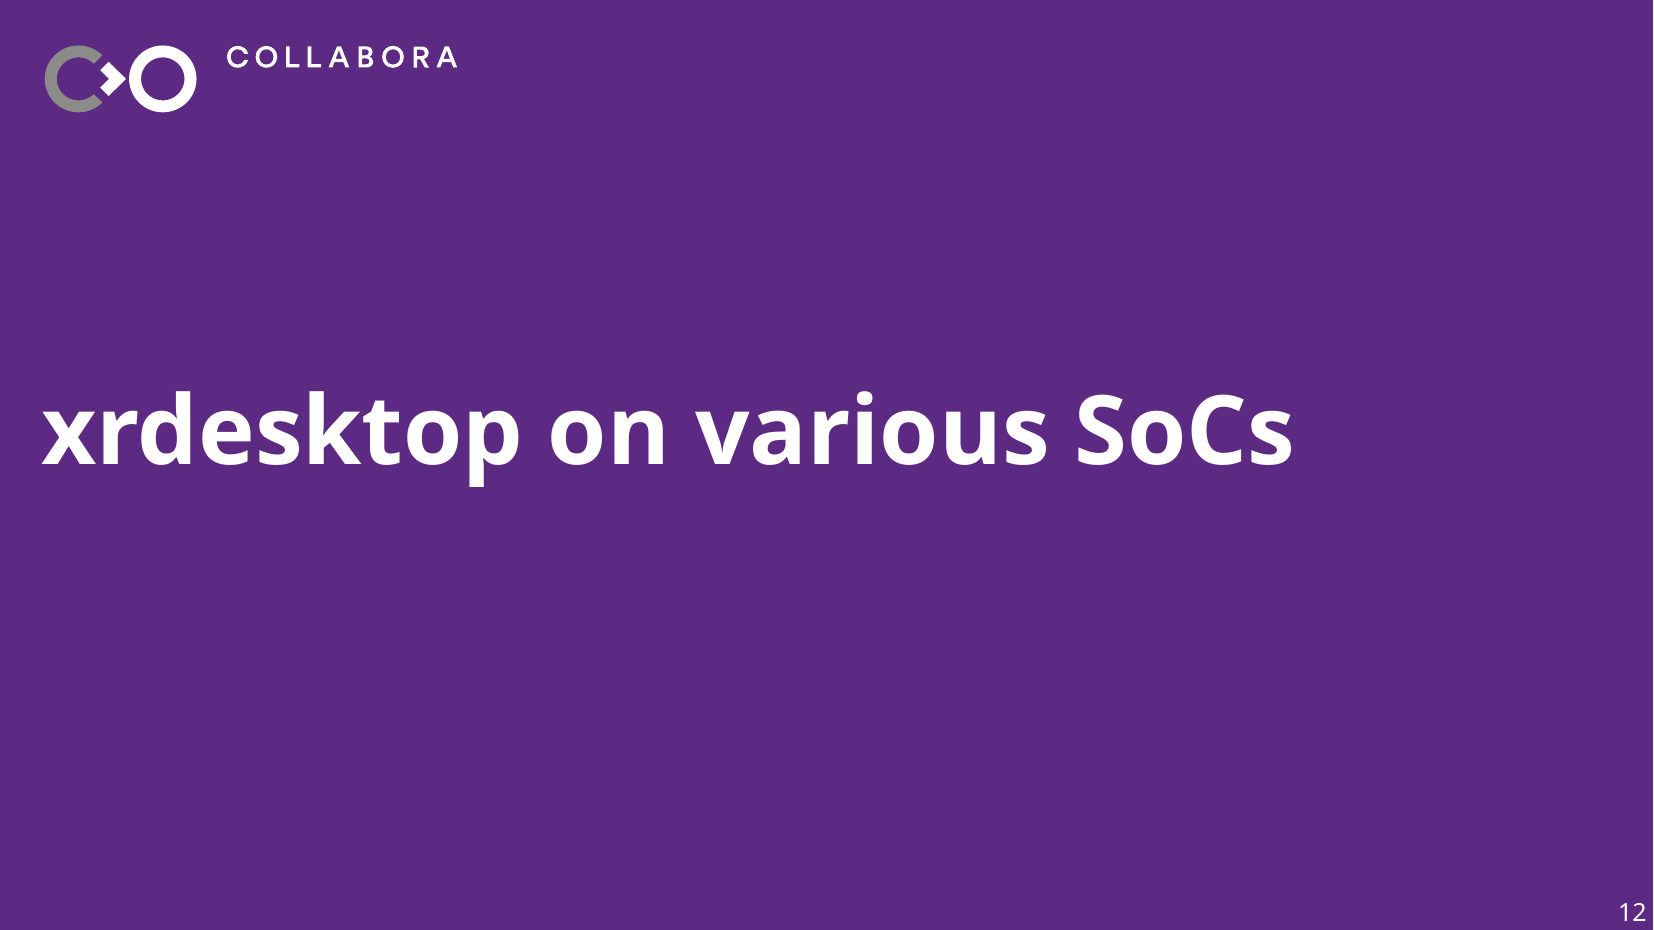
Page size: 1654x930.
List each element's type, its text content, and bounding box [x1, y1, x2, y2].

title xrdesktop on various SoCs [41, 371, 1529, 484]
